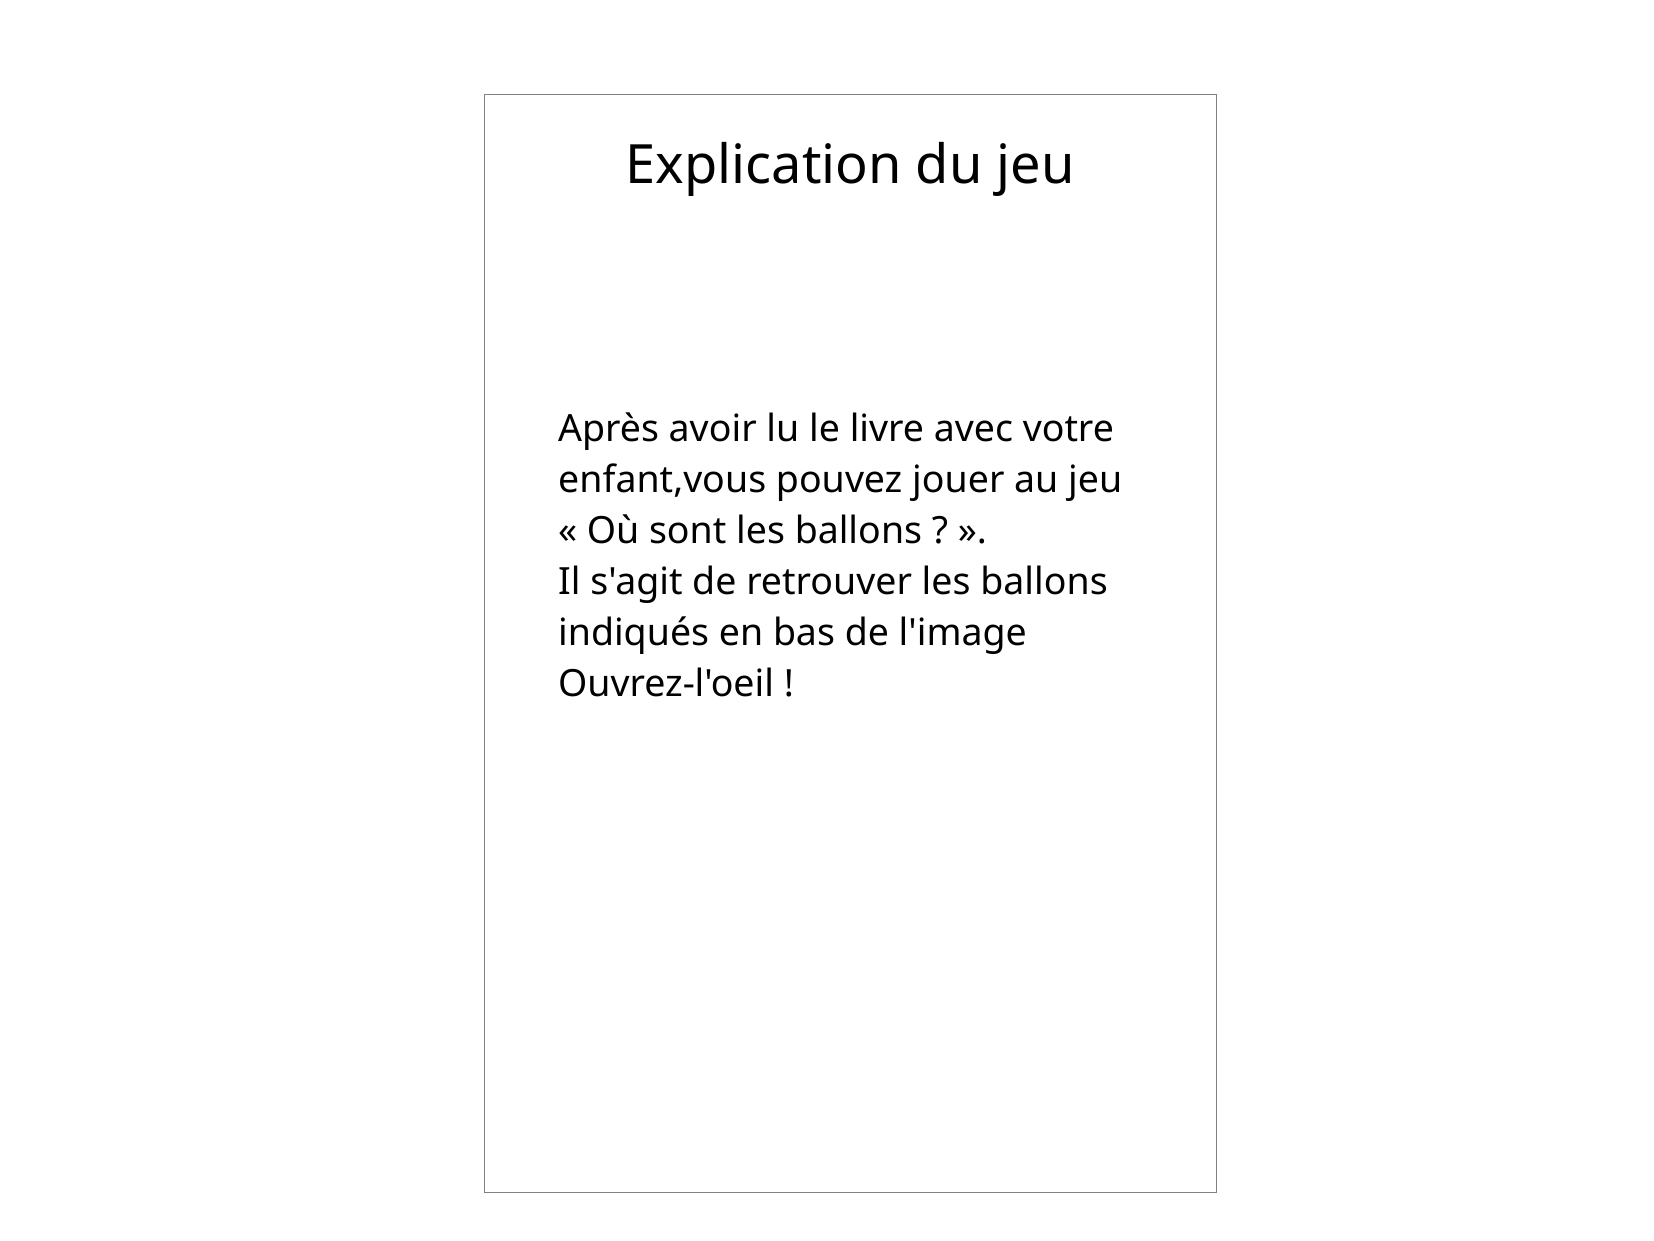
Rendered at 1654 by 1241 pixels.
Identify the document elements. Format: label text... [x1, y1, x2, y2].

text_box Après avoir lu le livre avec votre enfant,vous pouvez jouer au jeu « Où sont les ballons ? ». Il s'agit de retrouver les ballons indiqués en bas de l'image Ouvrez-l'oeil ! [543, 393, 1158, 922]
text_box Explication du jeu [566, 118, 1134, 206]
